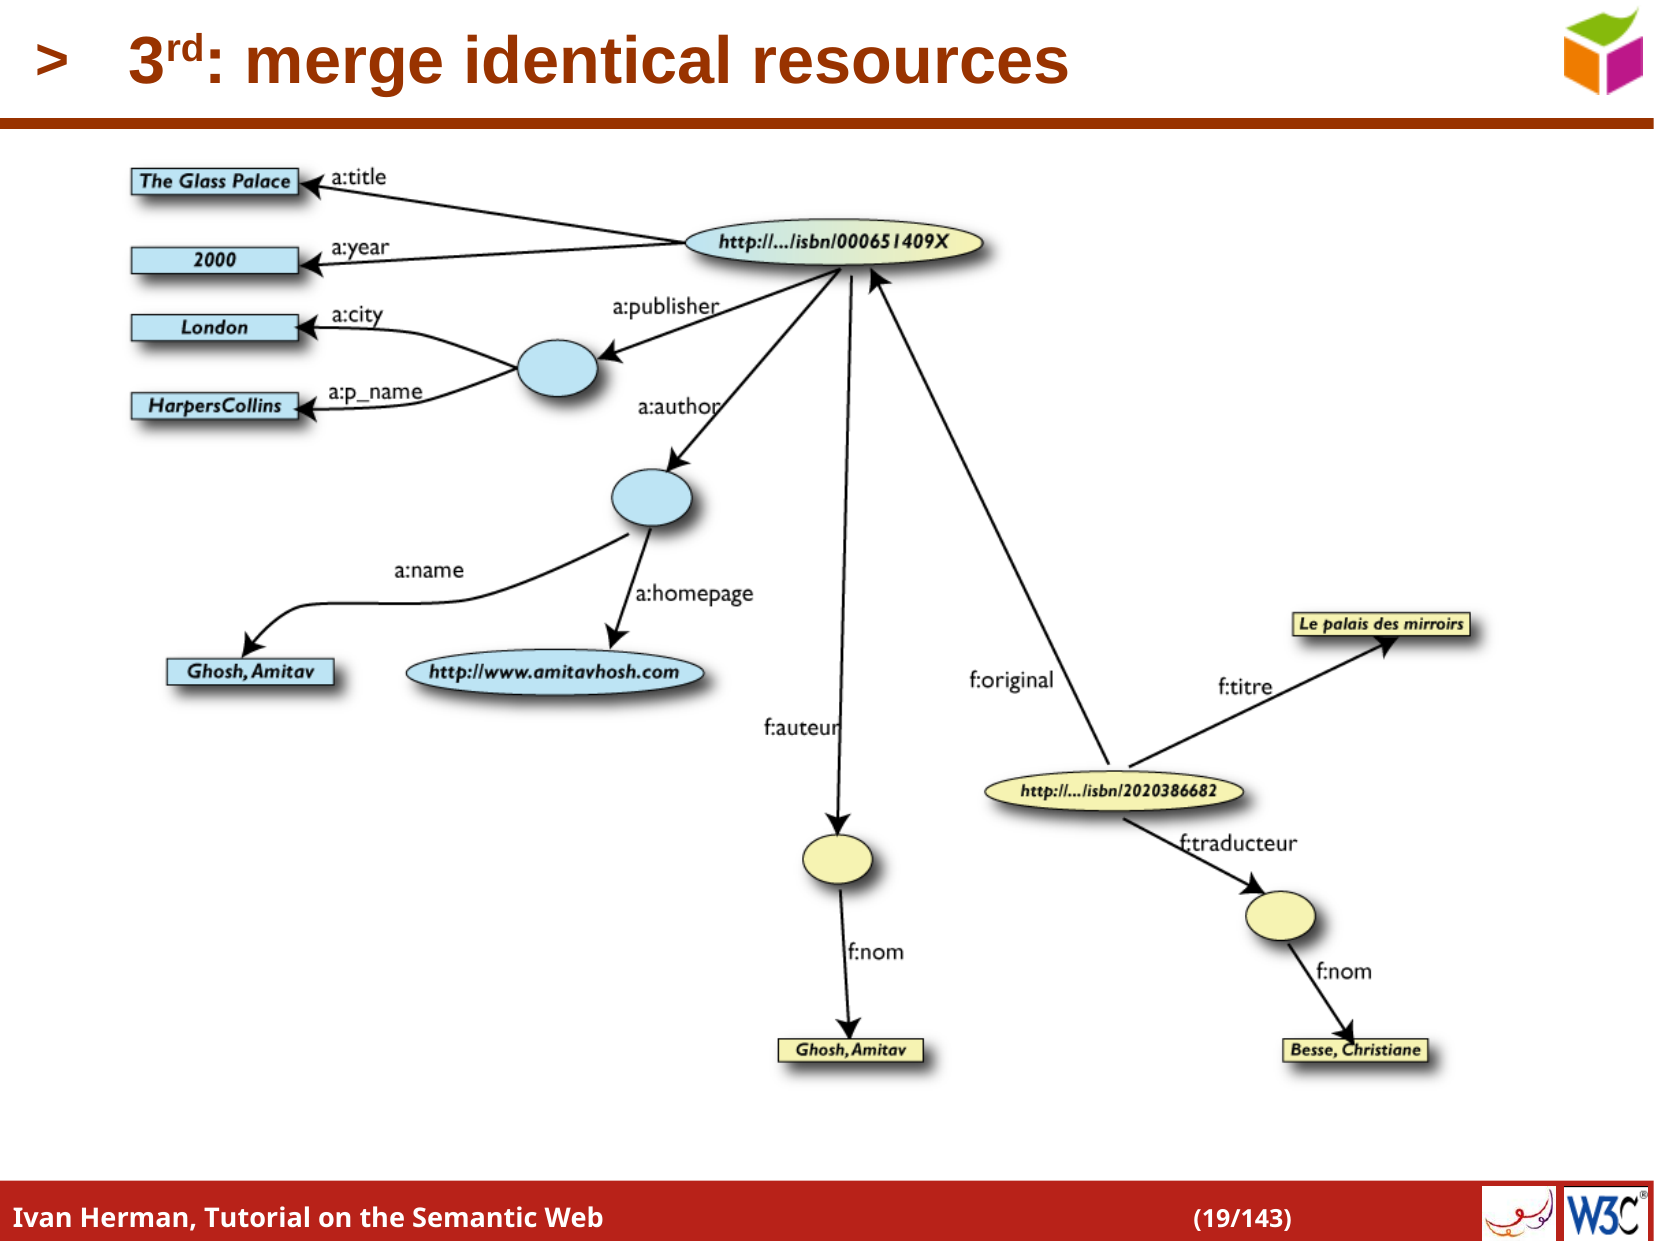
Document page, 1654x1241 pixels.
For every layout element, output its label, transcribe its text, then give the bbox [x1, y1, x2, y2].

picture [1564, 5, 1643, 95]
title 3rd: merge identical resources [93, 0, 1493, 119]
picture [1564, 1186, 1648, 1241]
picture [1482, 1186, 1556, 1241]
picture [119, 157, 1501, 1093]
